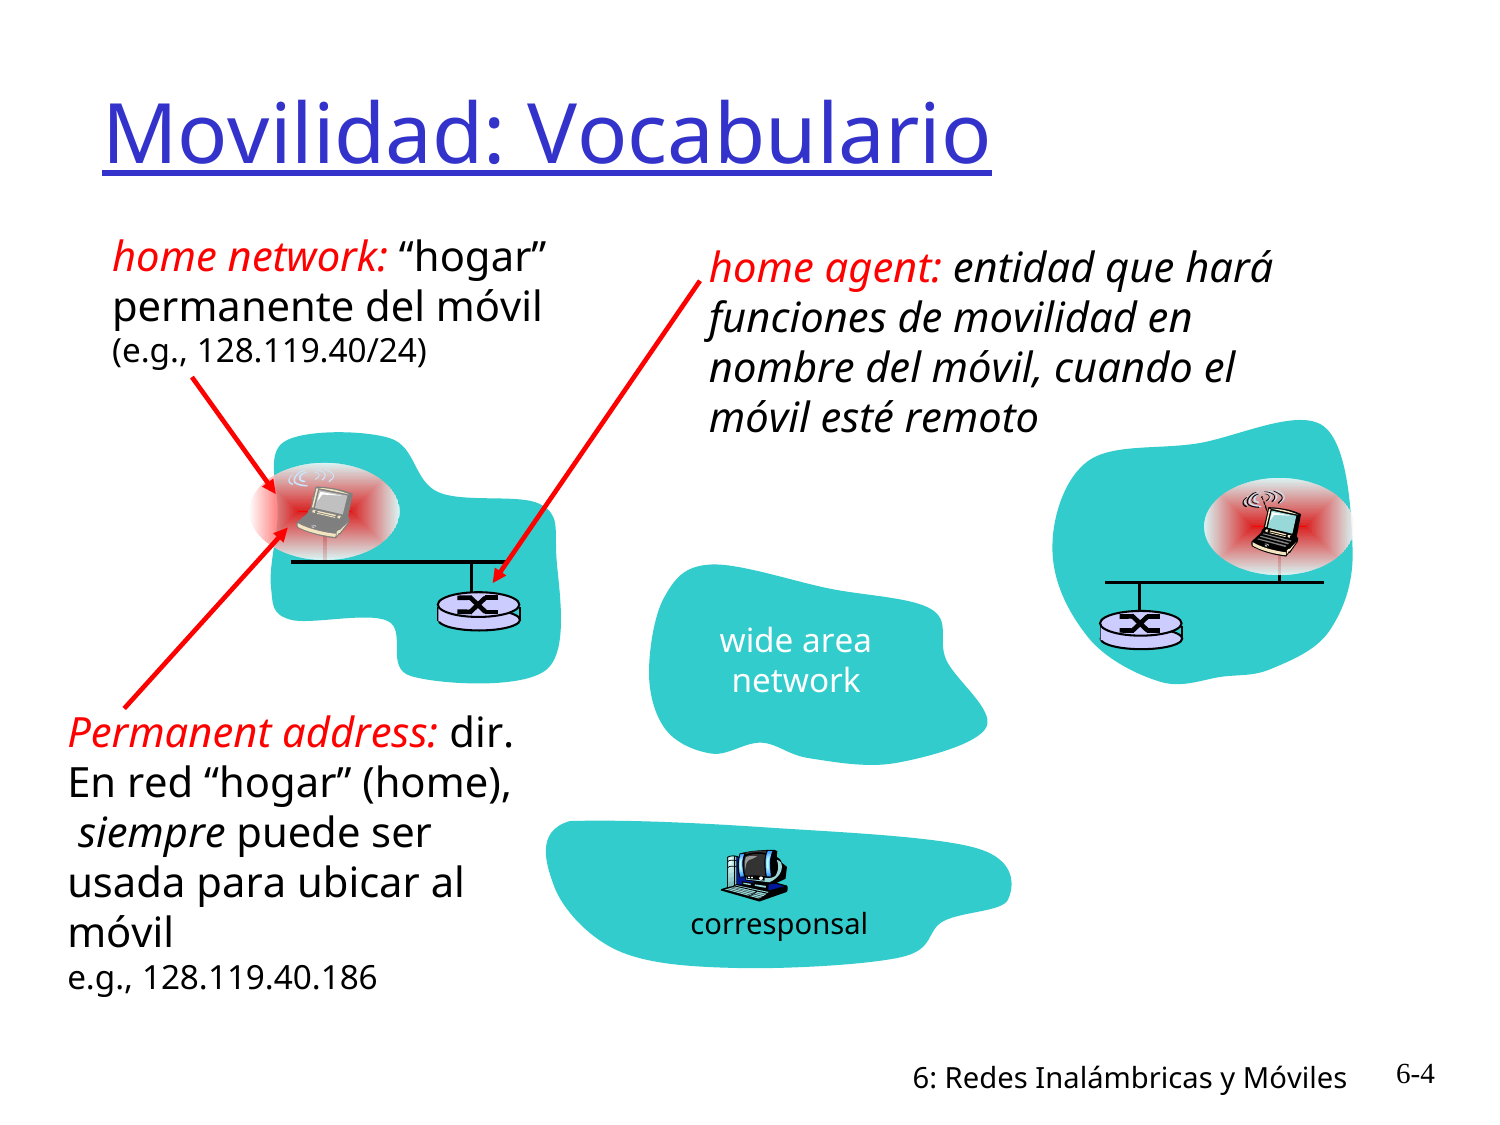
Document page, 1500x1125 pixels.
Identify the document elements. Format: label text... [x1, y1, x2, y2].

title Movilidad: Vocabulario [87, 37, 1363, 225]
text_box corresponsal [675, 897, 884, 949]
text_box [249, 432, 562, 684]
text_box home agent: entidad que hará funciones de movilidad en nombre del móvil, cuando el móvil esté remoto [694, 233, 1337, 450]
chart [1242, 489, 1302, 557]
text_box home network: “hogar” permanente del móvil (e.g., 128.119.40/24) [97, 221, 647, 378]
text_box [545, 820, 1012, 969]
chart [720, 849, 789, 897]
text_box Permanent address: dir. En red “hogar” (home), siempre puede ser usada para ubicar al móvil e.g., 128.119.40.186 [52, 698, 530, 1004]
text_box [1052, 419, 1355, 685]
text_box [649, 564, 988, 765]
text_box wide area network [677, 611, 915, 707]
